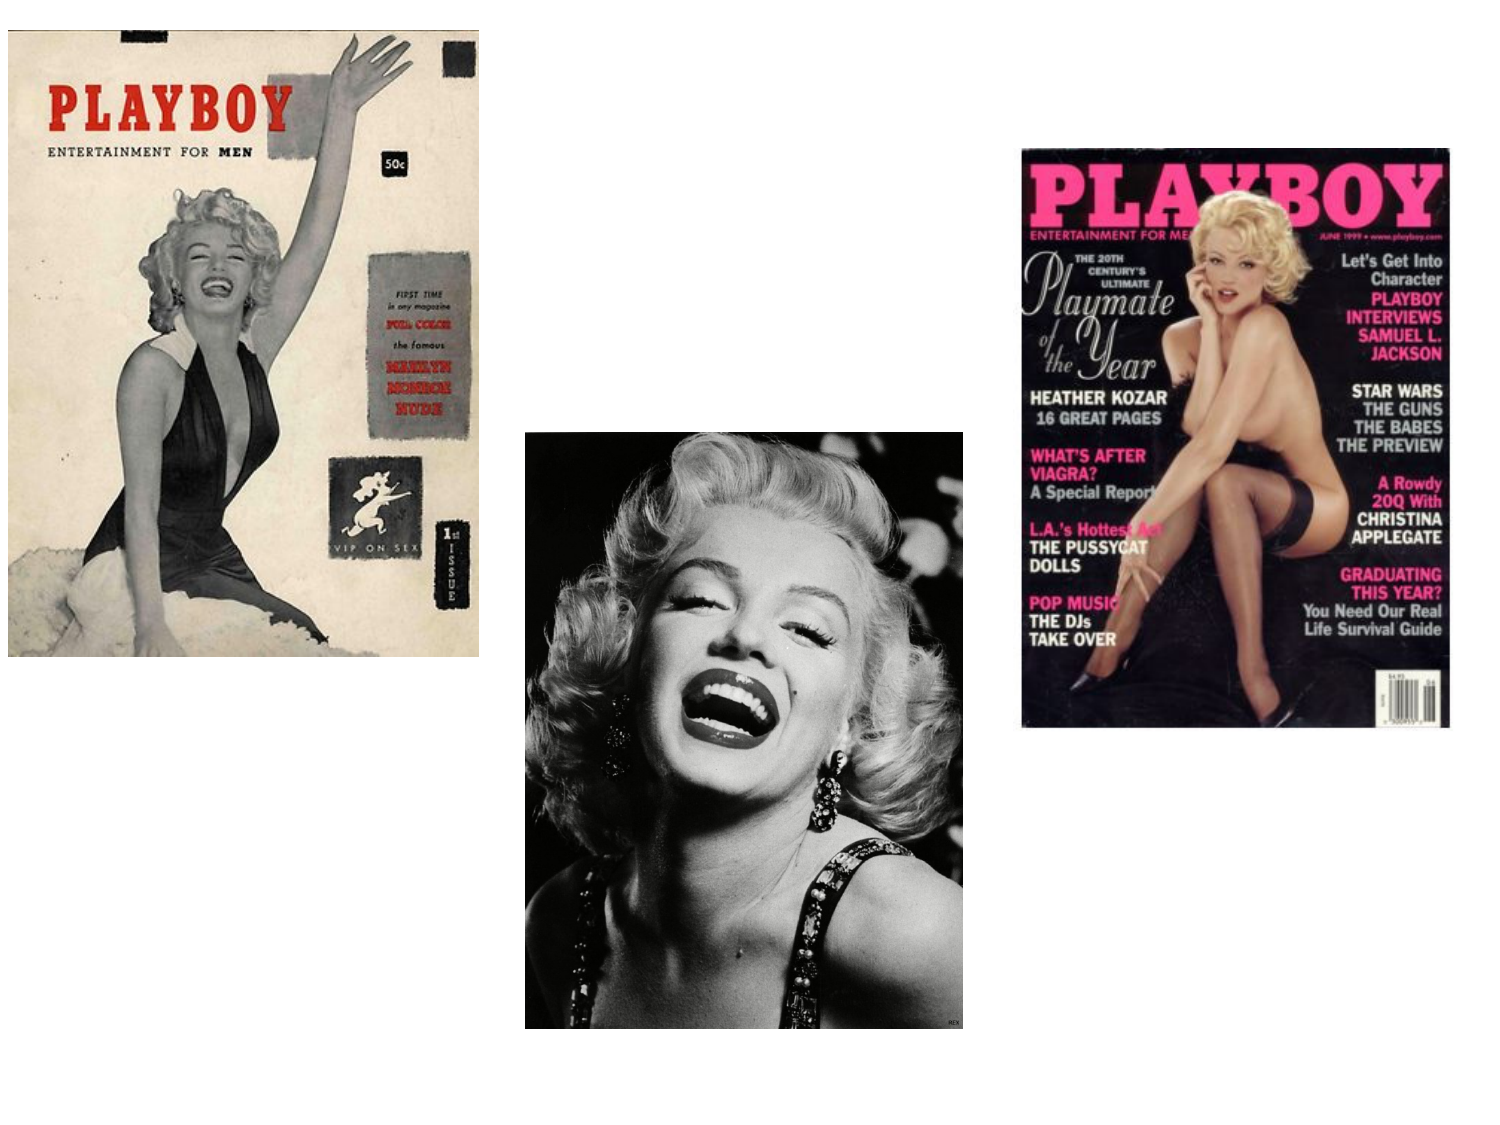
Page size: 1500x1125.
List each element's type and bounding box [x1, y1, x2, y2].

picture [1013, 148, 1459, 740]
picture [525, 432, 963, 1029]
picture [8, 30, 479, 657]
